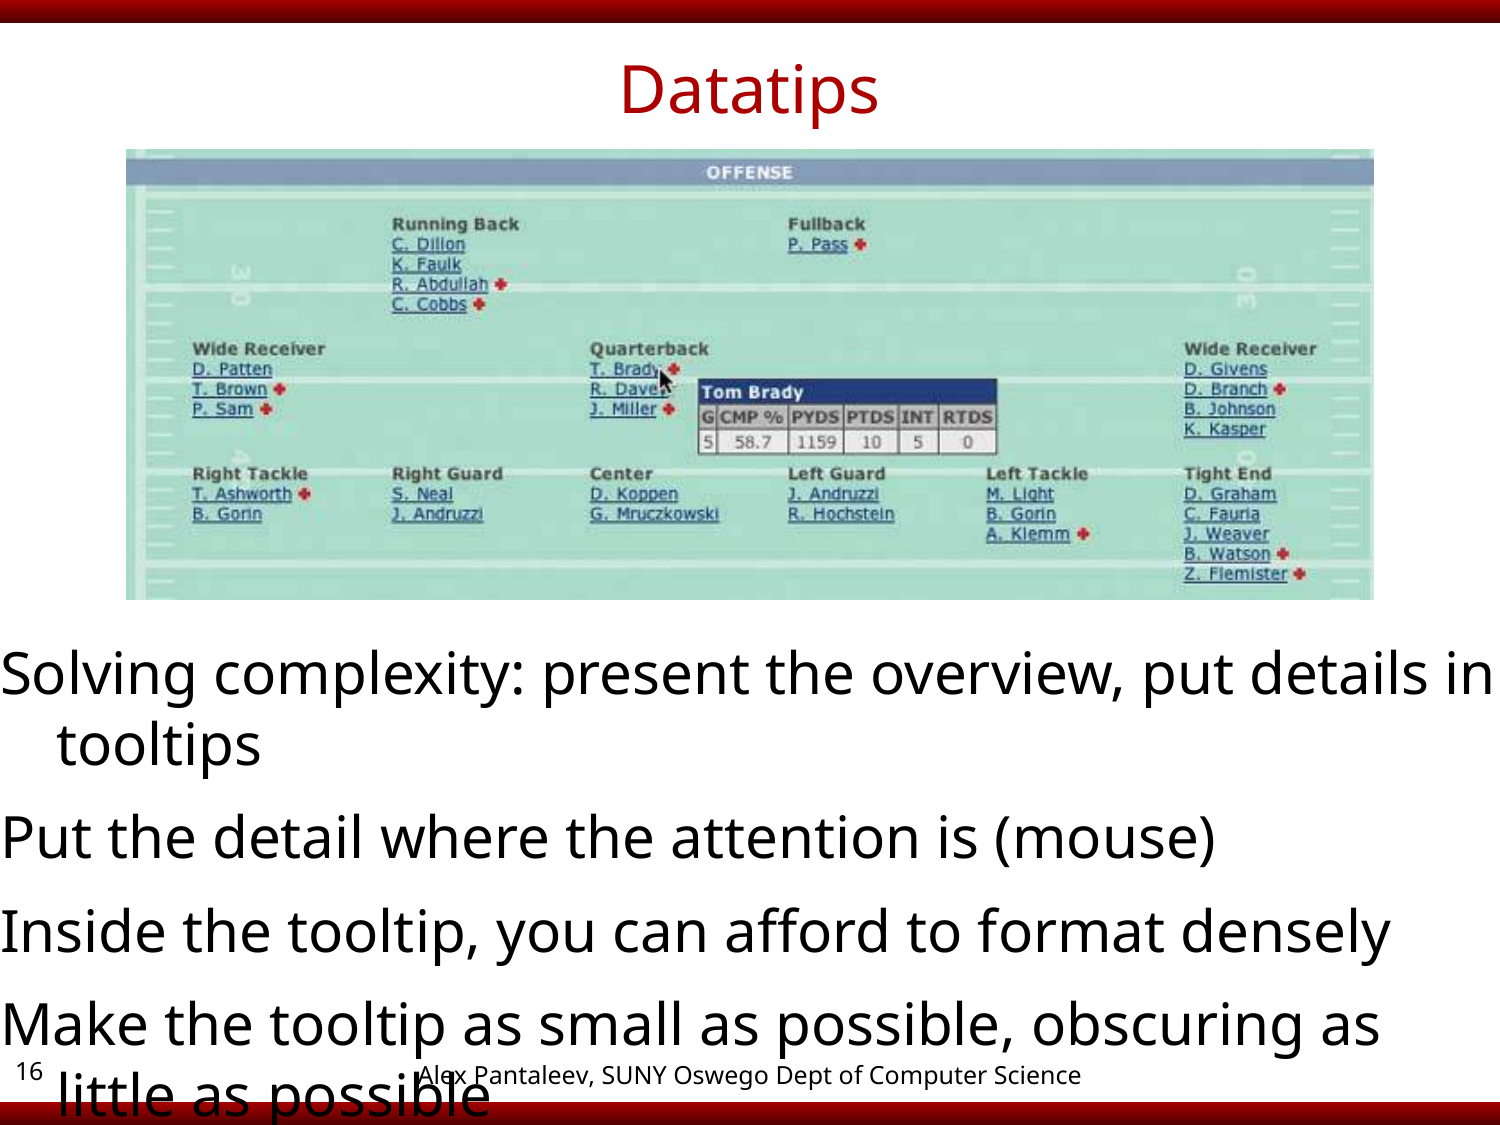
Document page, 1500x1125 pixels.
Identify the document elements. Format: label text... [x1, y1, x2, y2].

title Datatips [0, 32, 1500, 143]
picture [126, 149, 1374, 601]
list Solving complexity: present the overview, put details in tooltips Put the detail where the attention is (mouse) Inside the tooltip, you can afford to format densely Make the tooltip as small as possible, obscuring as little as possible [0, 637, 1500, 1076]
